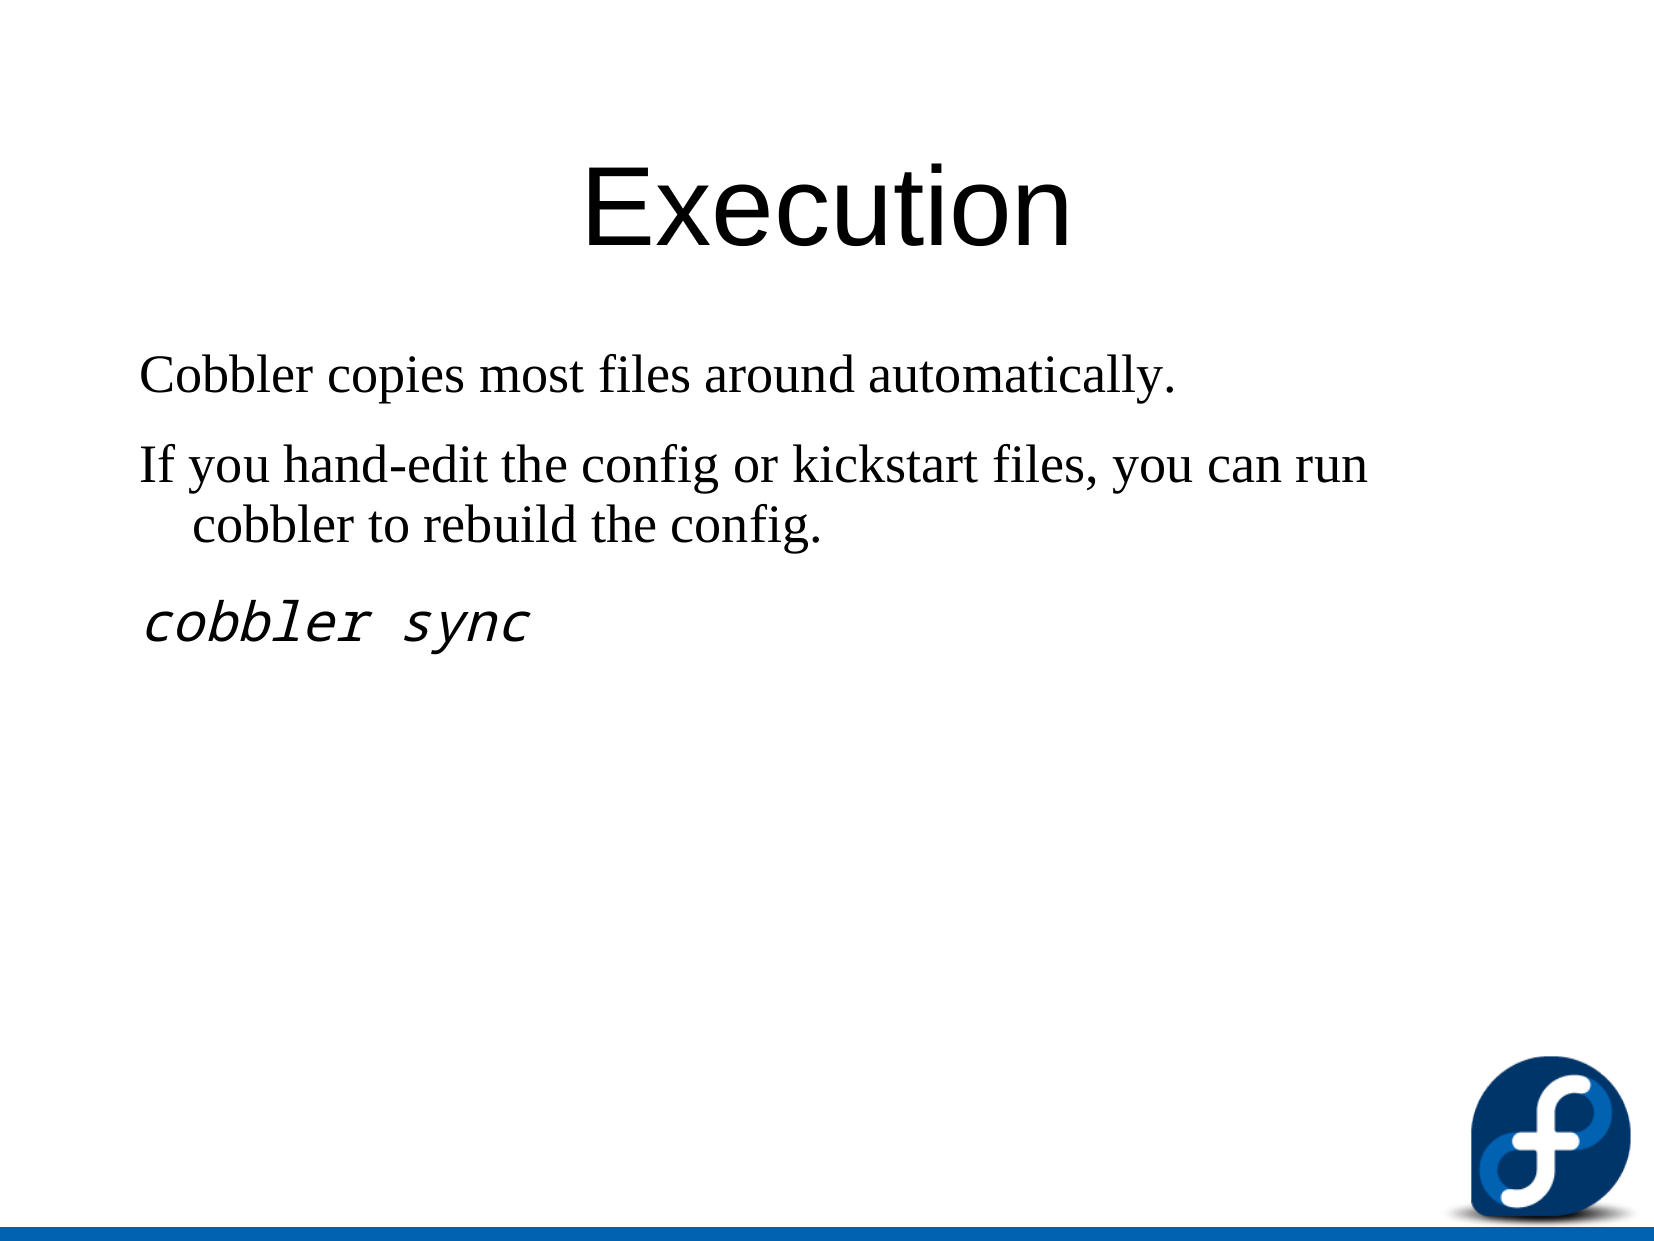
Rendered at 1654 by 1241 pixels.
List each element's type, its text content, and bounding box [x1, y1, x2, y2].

picture [1438, 1055, 1645, 1229]
list Cobbler copies most files around automatically. If you hand-edit the config or kickstart files, you can run cobbler to rebuild the config. cobbler sync [121, 344, 1534, 1127]
title Execution [121, 102, 1534, 310]
